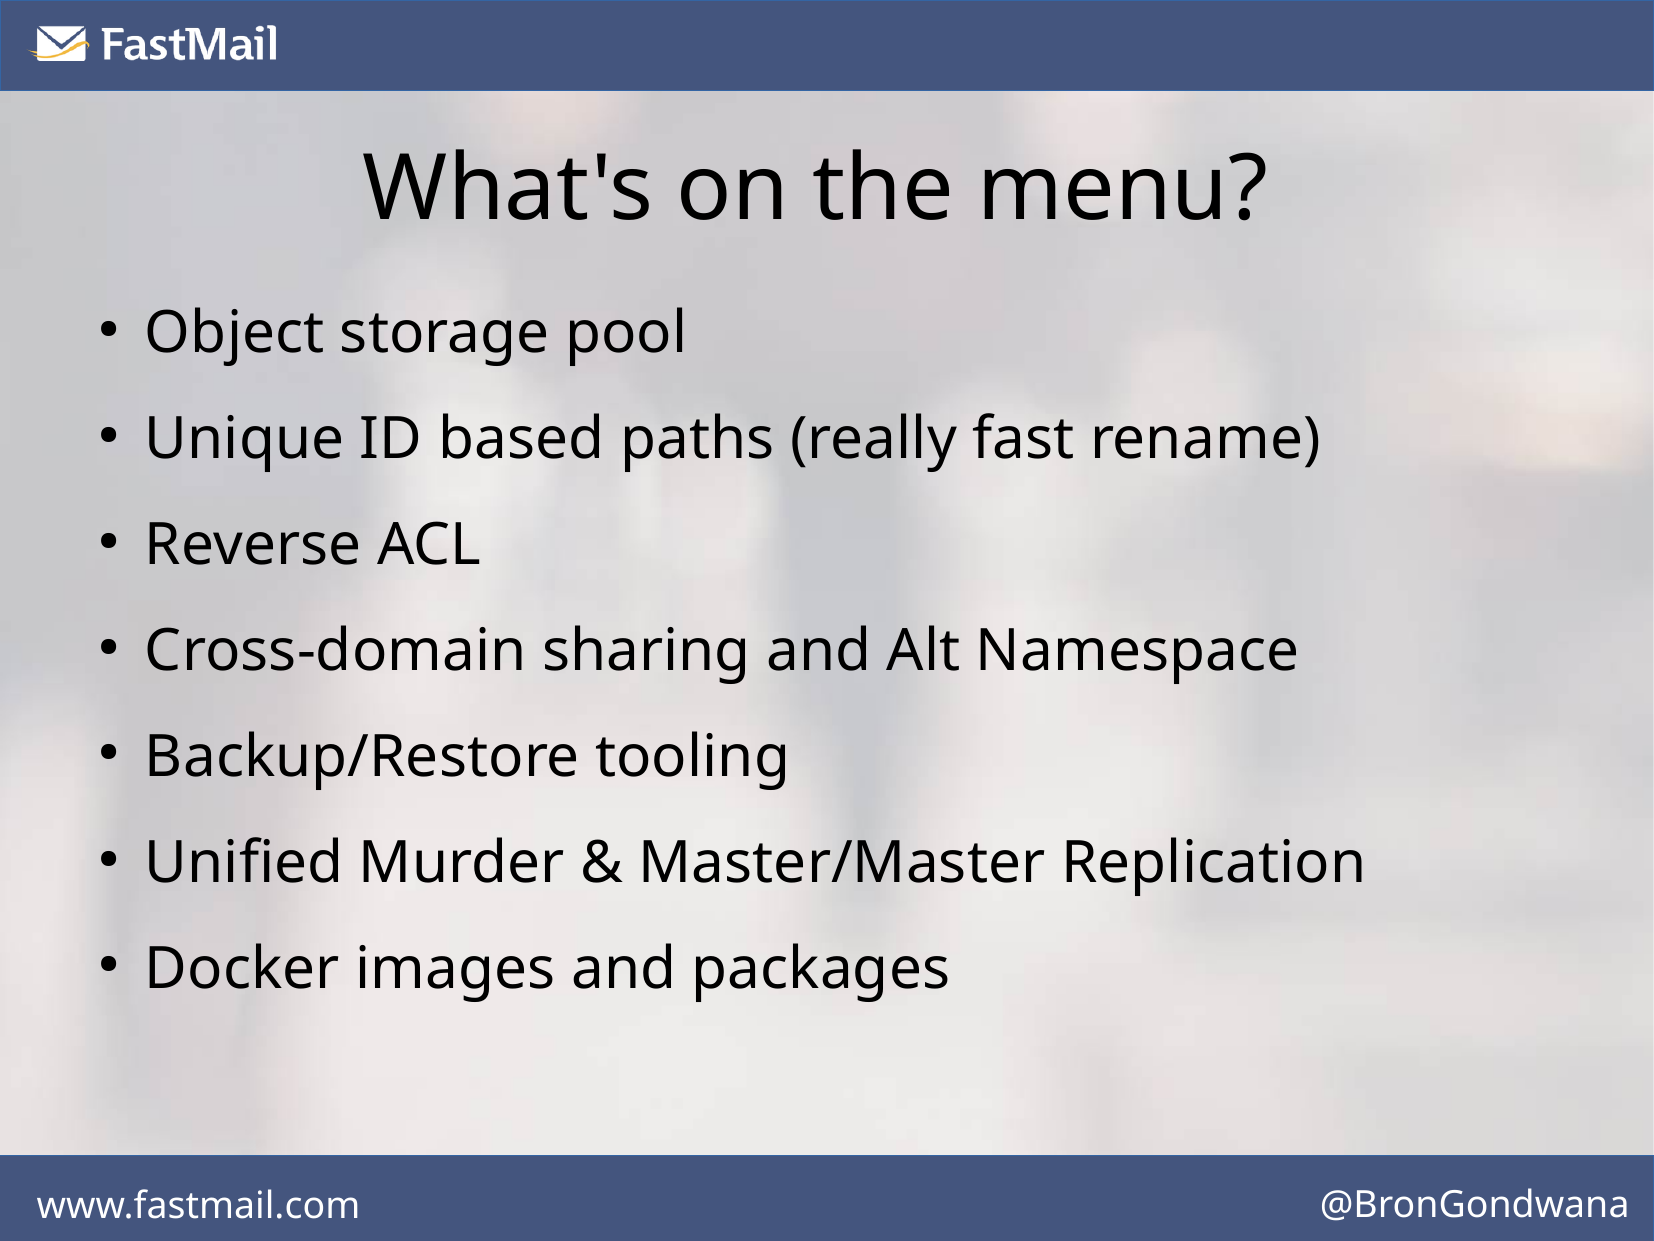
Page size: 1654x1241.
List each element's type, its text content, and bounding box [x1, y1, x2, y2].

list Object storage pool Unique ID based paths (really fast rename) Reverse ACL Cross-domain sharing and Alt Namespace Backup/Restore tooling Unified Murder & Master/Master Replication Docker images and packages [82, 290, 1571, 1010]
picture [26, 8, 302, 78]
picture [0, 91, 1654, 1155]
title What's on the menu? [71, 101, 1561, 267]
